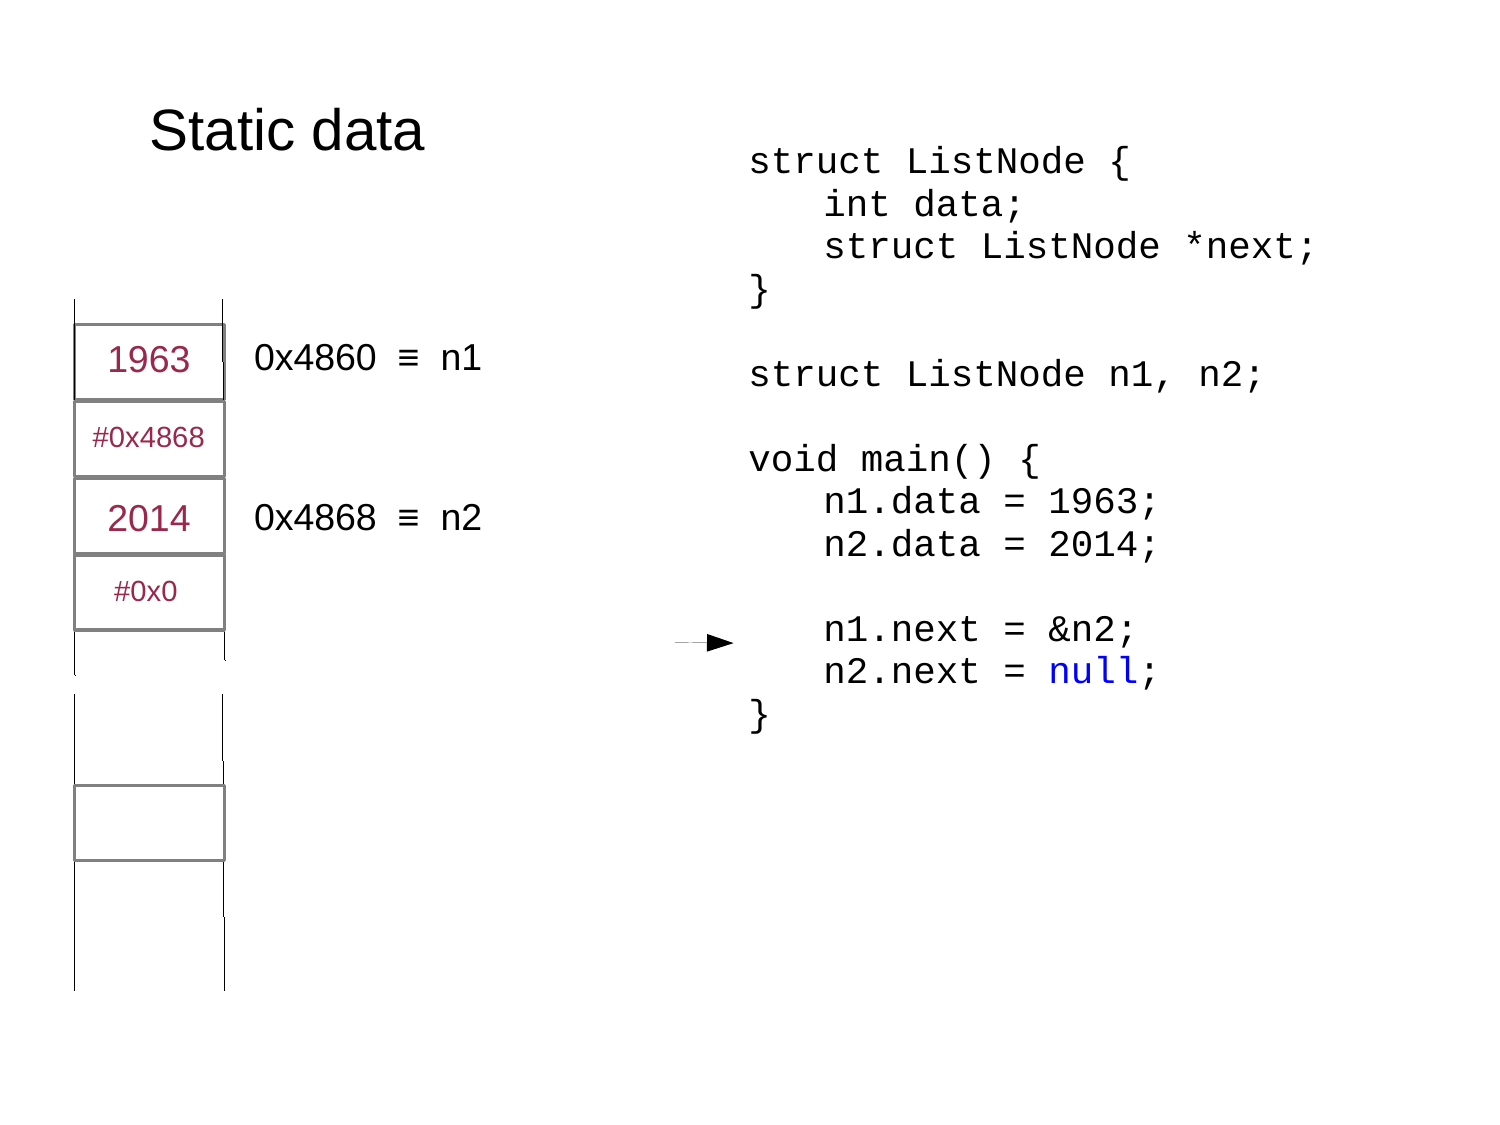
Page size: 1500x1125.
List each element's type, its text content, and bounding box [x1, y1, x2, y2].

text_box 0x4868 ≡ n2 [239, 488, 705, 549]
text_box #0x4868 [75, 413, 223, 461]
text_box struct ListNode { int data; struct ListNode *next; } struct ListNode n1, n2; void main() { n1.data = 1963; n2.data = 2014; n1.next = &n2; n2.next = null; } [733, 135, 1454, 675]
text_box 2014 [75, 490, 223, 547]
text_box Static data [135, 90, 1156, 235]
text_box 1963 [75, 330, 223, 388]
text_box 0x4860 ≡ n1 [239, 329, 705, 389]
text_box #0x0 [75, 567, 217, 616]
